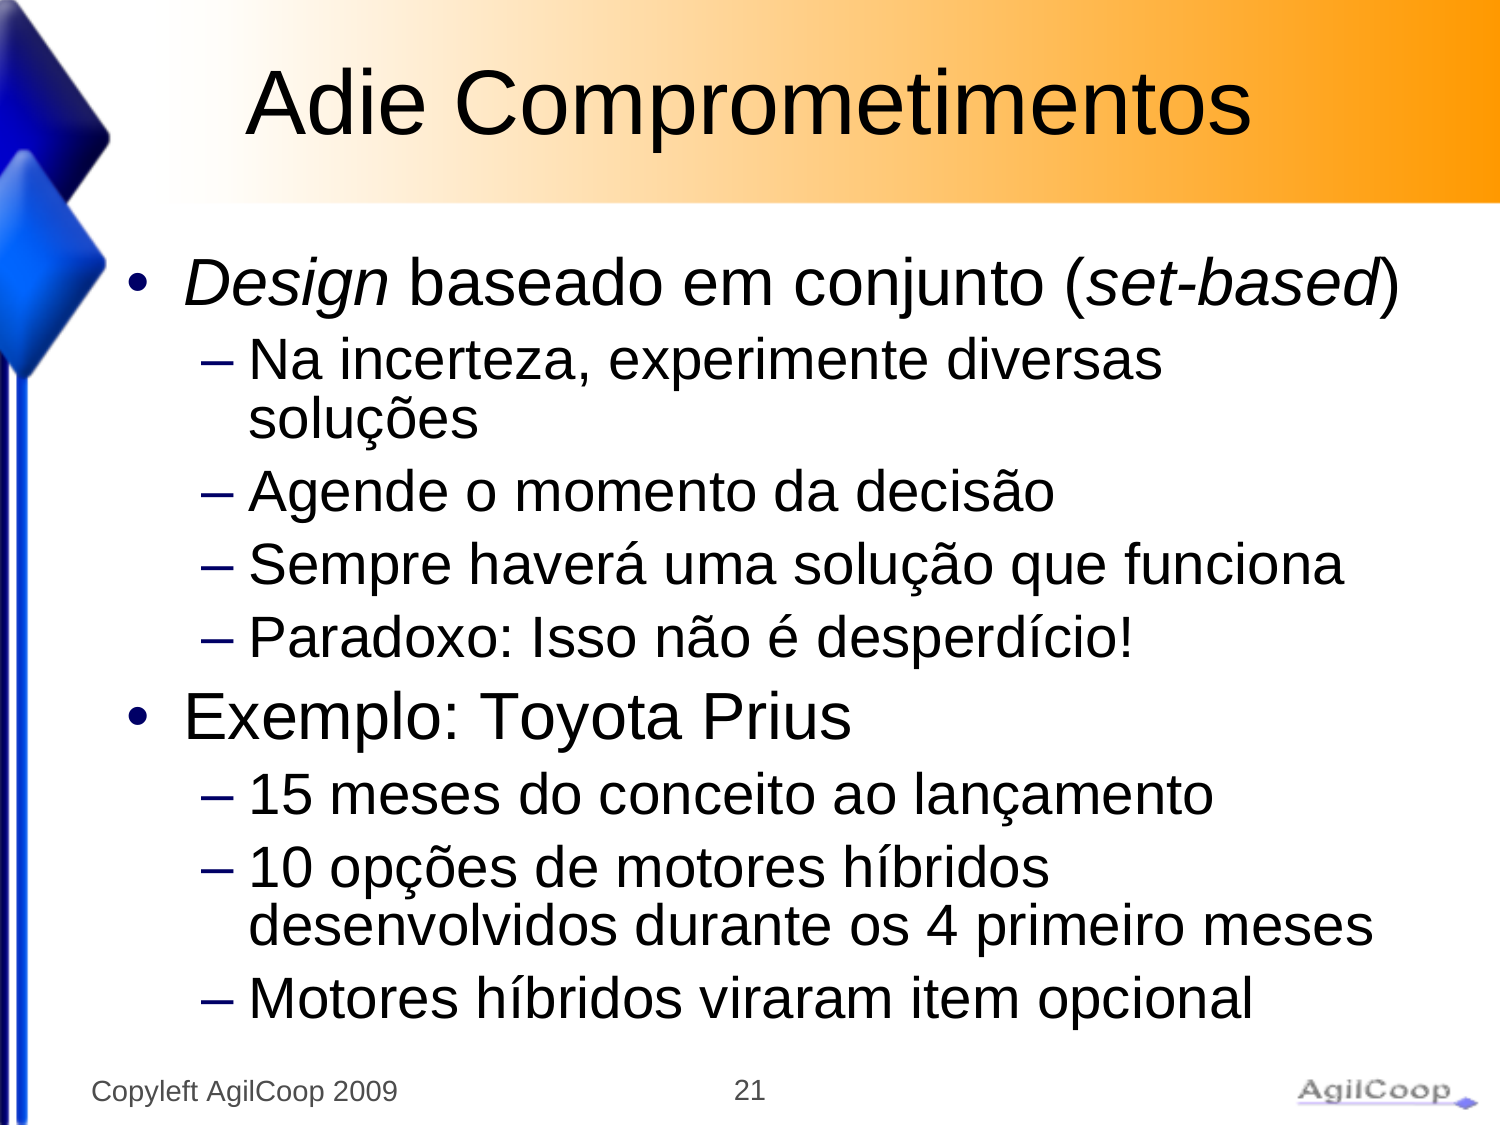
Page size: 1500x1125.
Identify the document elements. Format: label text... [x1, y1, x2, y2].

list Design baseado em conjunto (set-based) Na incerteza, experimente diversas soluções Agende o momento da decisão Sempre haverá uma solução que funciona Paradoxo: Isso não é desperdício! Exemplo: Toyota Prius 15 meses do conceito ao lançamento 10 opções de motores híbridos desenvolvidos durante os 4 primeiro meses Motores híbridos viraram item opcional [112, 243, 1425, 1088]
picture [0, 0, 1500, 1125]
title Adie Comprometimentos [75, 8, 1426, 197]
